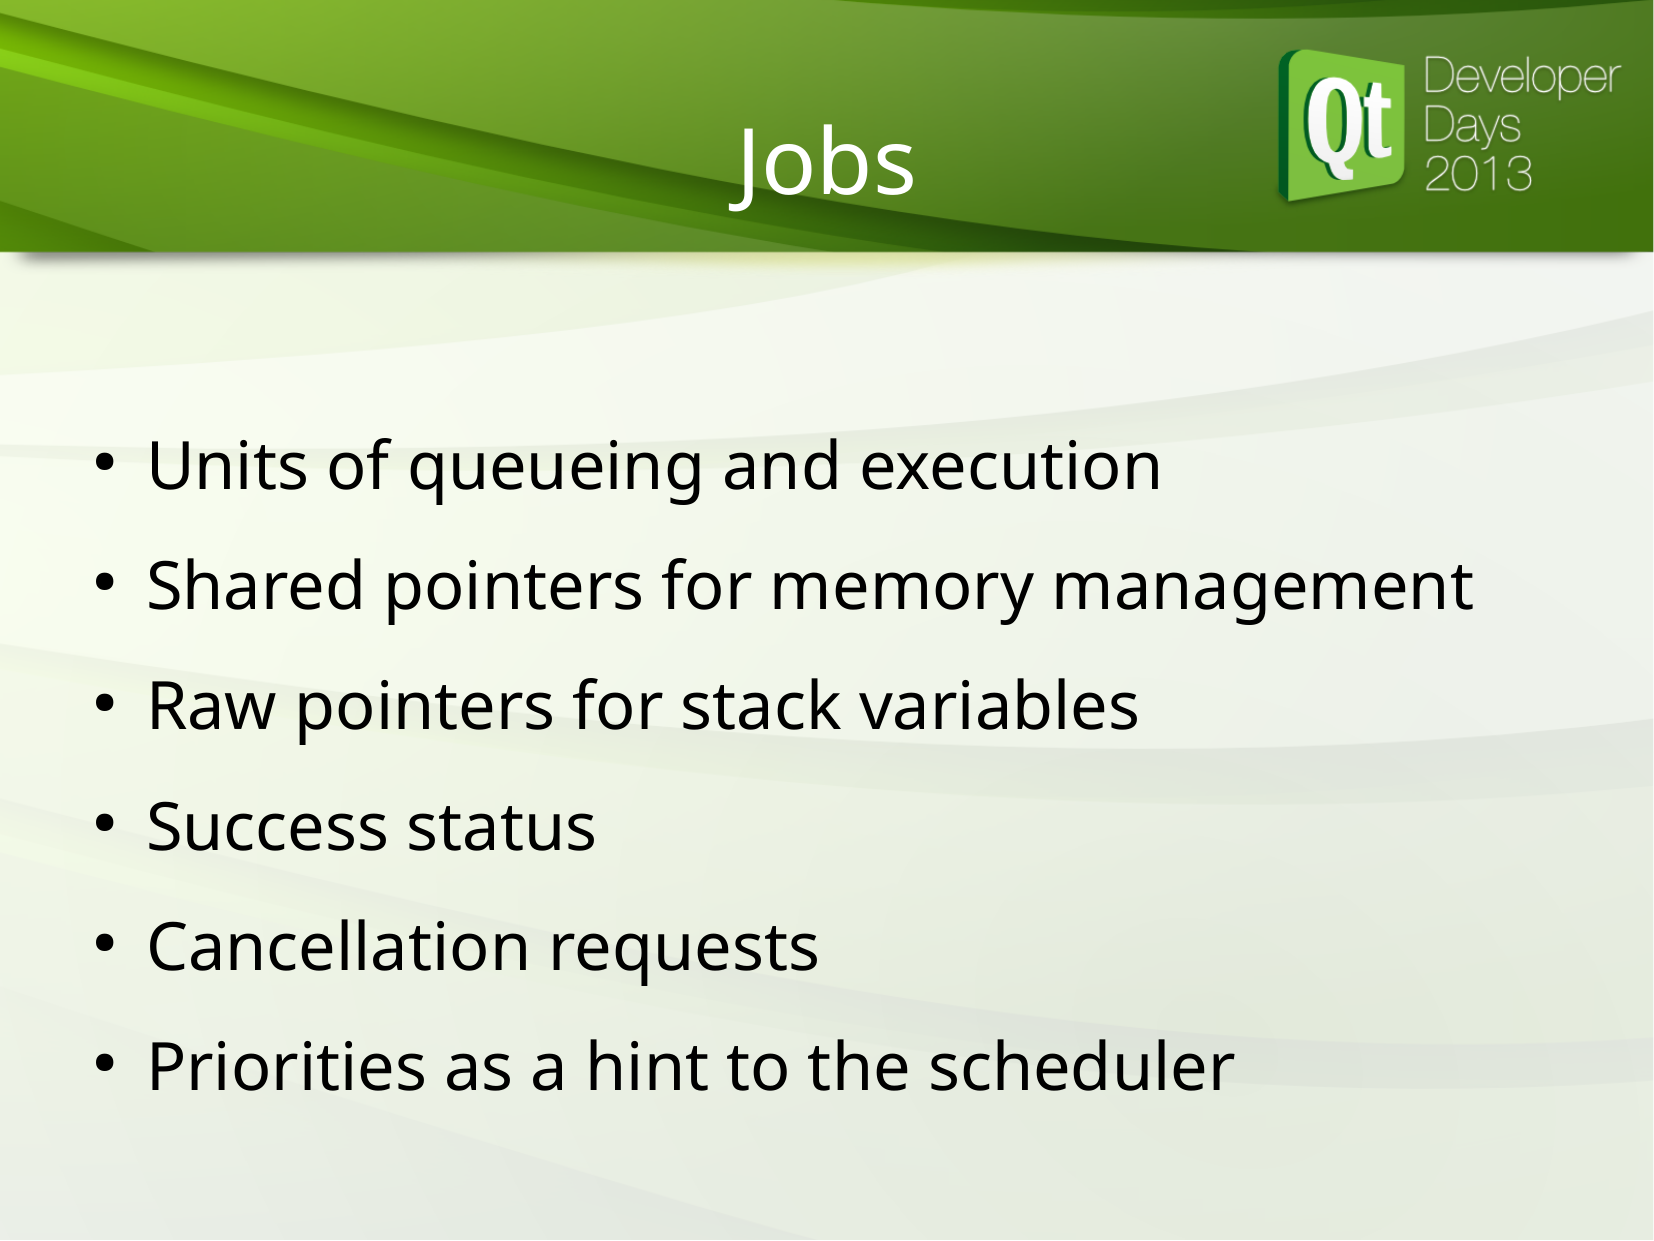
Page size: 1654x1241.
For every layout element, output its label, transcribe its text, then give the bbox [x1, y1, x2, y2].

title Jobs [82, 55, 1571, 263]
list Units of queueing and execution Shared pointers for memory management Raw pointers for stack variables Success status Cancellation requests Priorities as a hint to the scheduler [75, 297, 1576, 1201]
picture [0, 0, 1654, 1240]
